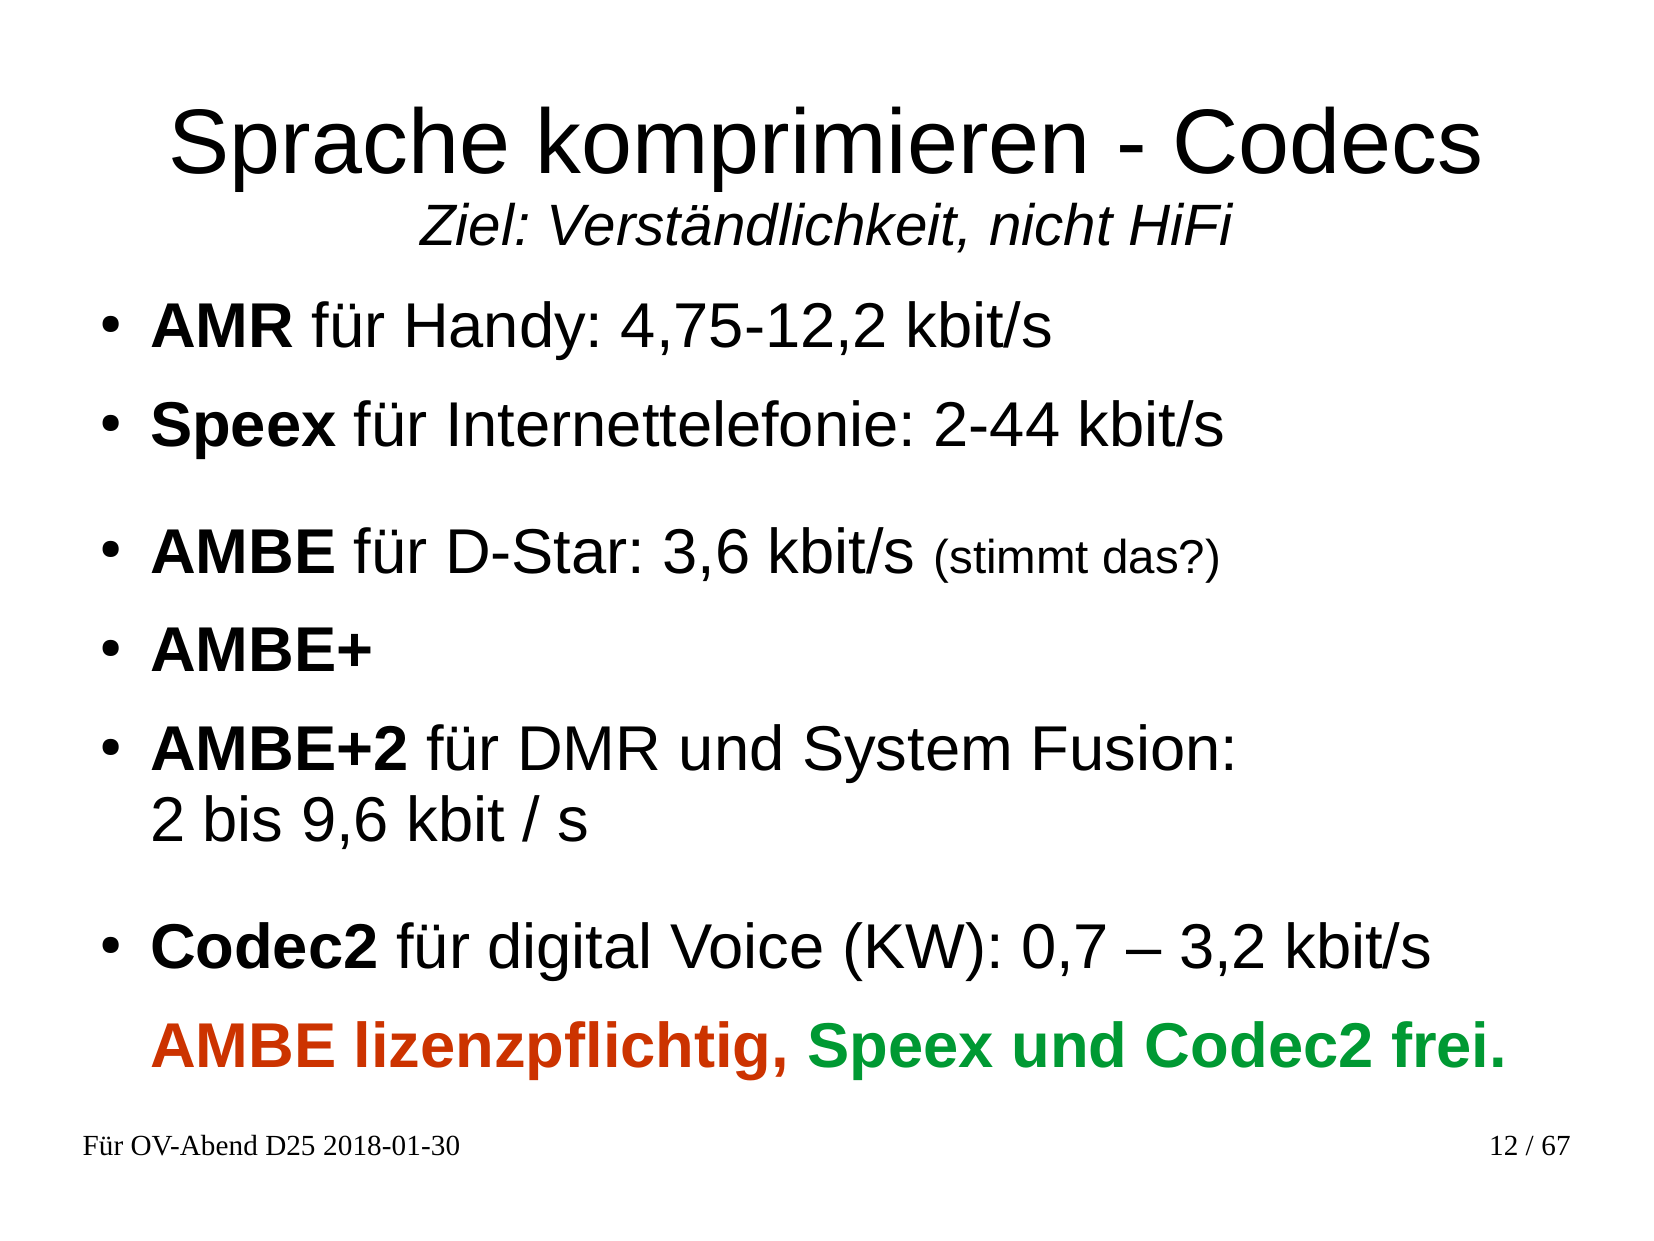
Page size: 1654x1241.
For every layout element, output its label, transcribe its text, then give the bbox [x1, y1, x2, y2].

list AMR für Handy: 4,75-12,2 kbit/s Speex für Internettelefonie: 2-44 kbit/s AMBE für D-Star: 3,6 kbit/s (stimmt das?) AMBE+ AMBE+2 für DMR und System Fusion: 2 bis 9,6 kbit / s Codec2 für digital Voice (KW): 0,7 – 3,2 kbit/s AMBE lizenzpflichtig, Speex und Codec2 frei. [82, 290, 1595, 1087]
title Sprache komprimieren - Codecs Ziel: Verständlichkeit, nicht HiFi [82, 70, 1571, 278]
